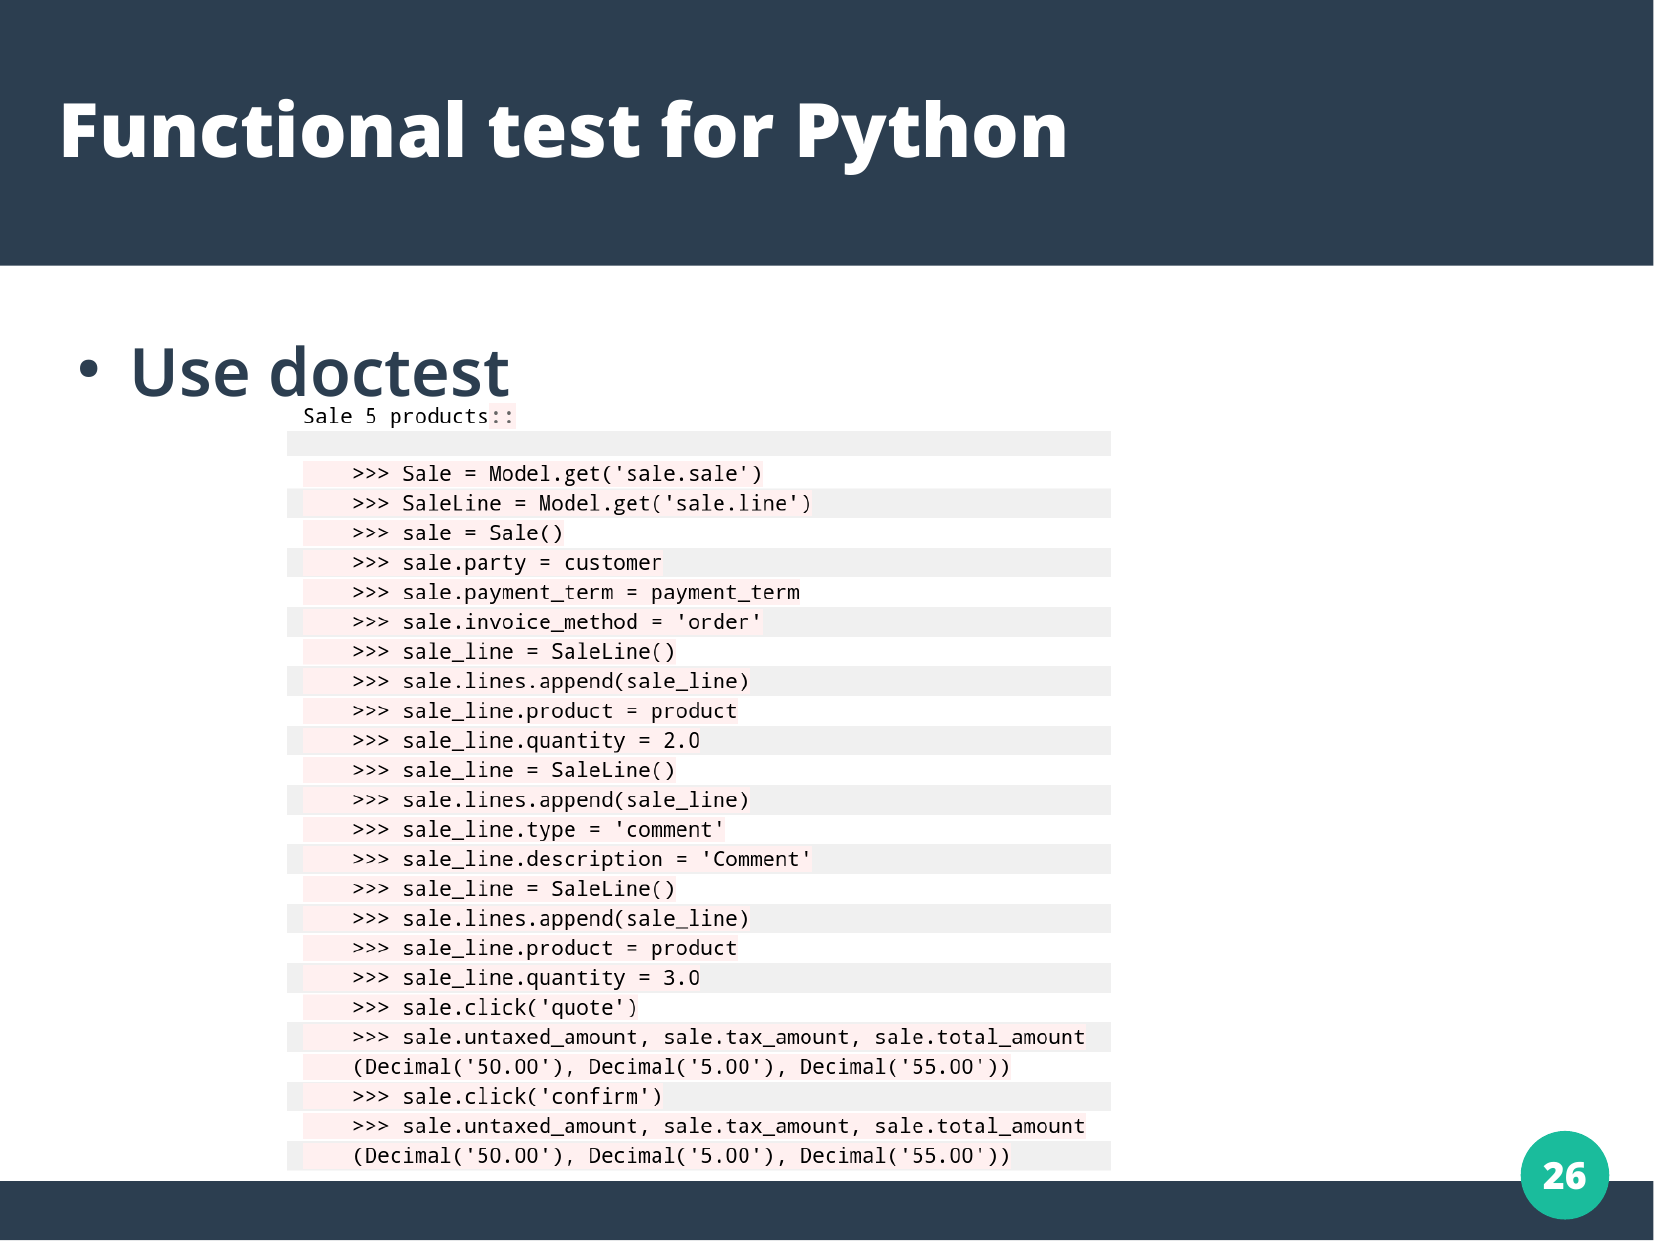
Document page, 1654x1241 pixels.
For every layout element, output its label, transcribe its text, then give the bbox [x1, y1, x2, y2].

title Functional test for Python [59, 49, 1595, 207]
picture [287, 401, 1111, 1171]
list Use doctest [59, 324, 1595, 1152]
